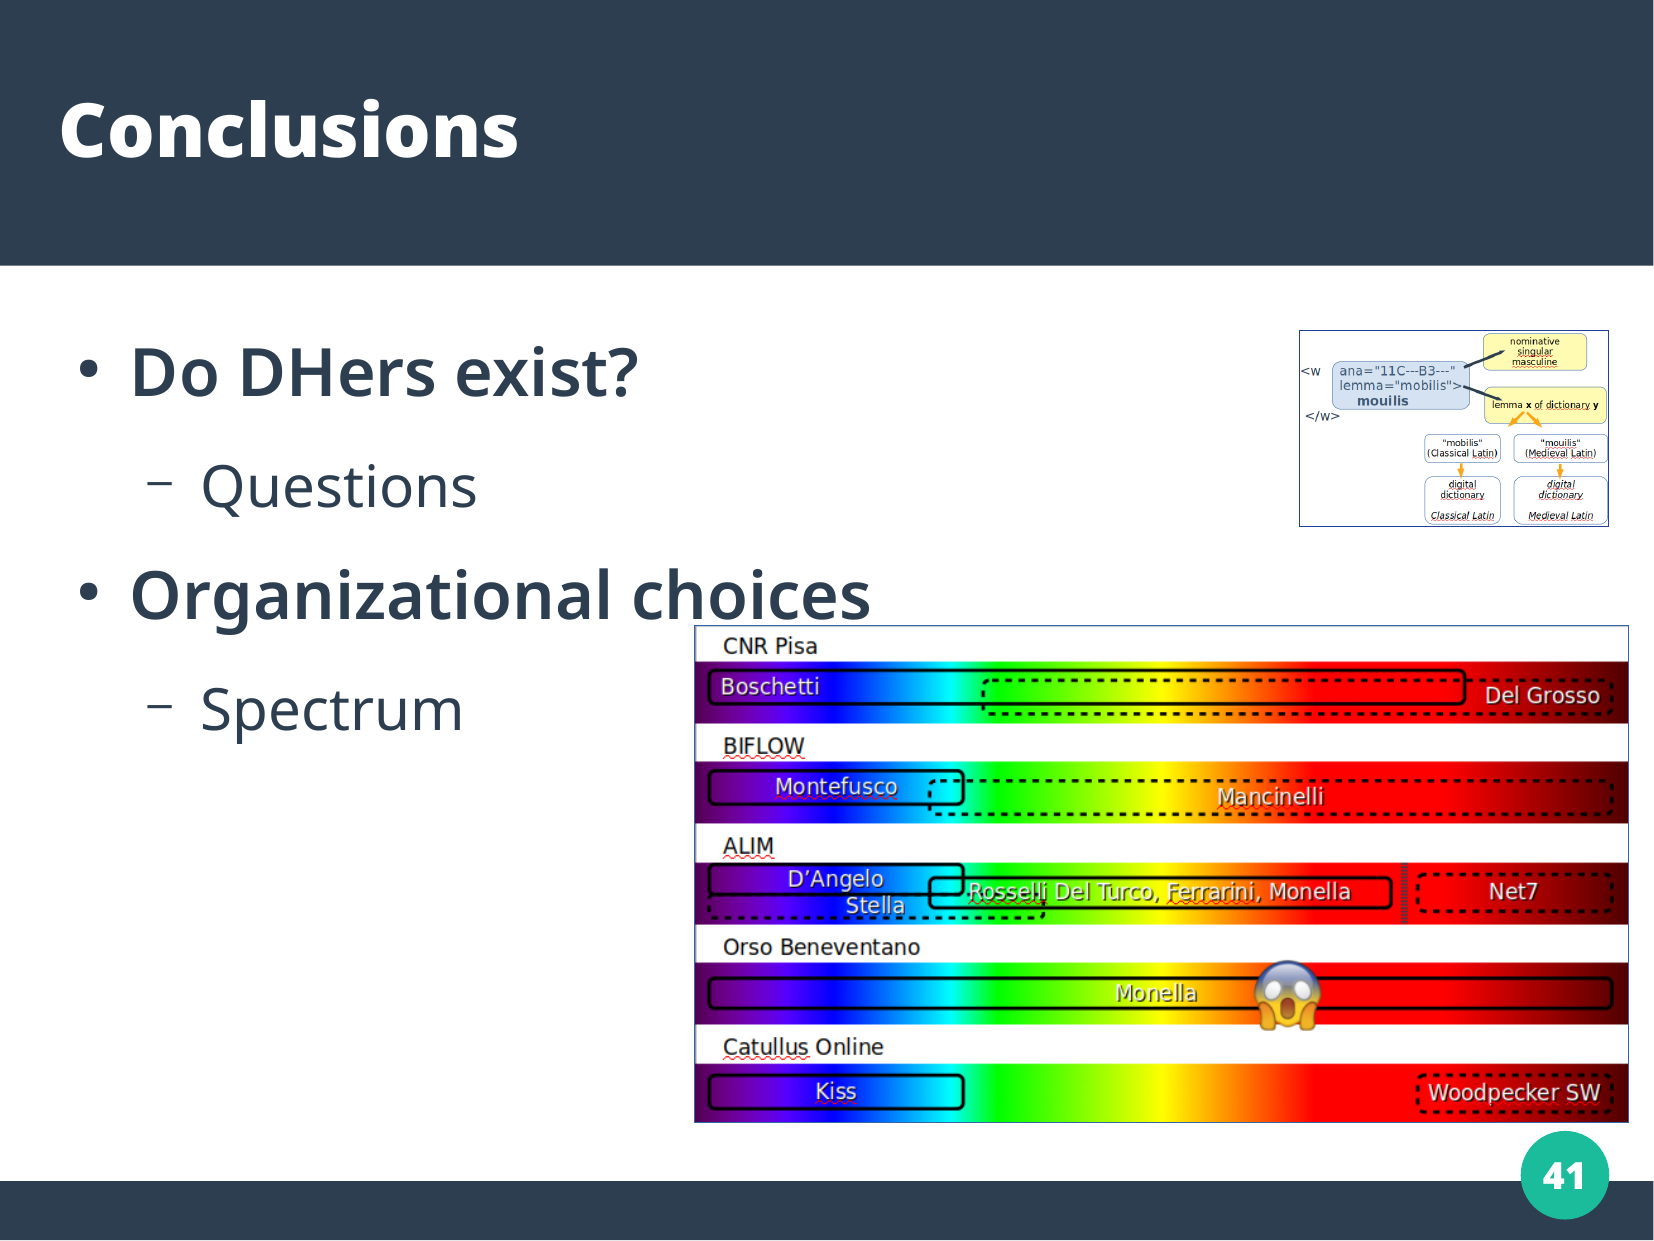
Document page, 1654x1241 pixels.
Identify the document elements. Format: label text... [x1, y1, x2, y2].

picture [1299, 330, 1609, 527]
list Do DHers exist? Questions Organizational choices Spectrum [59, 324, 1571, 1152]
picture [694, 625, 1629, 1123]
title Conclusions [59, 49, 1595, 207]
